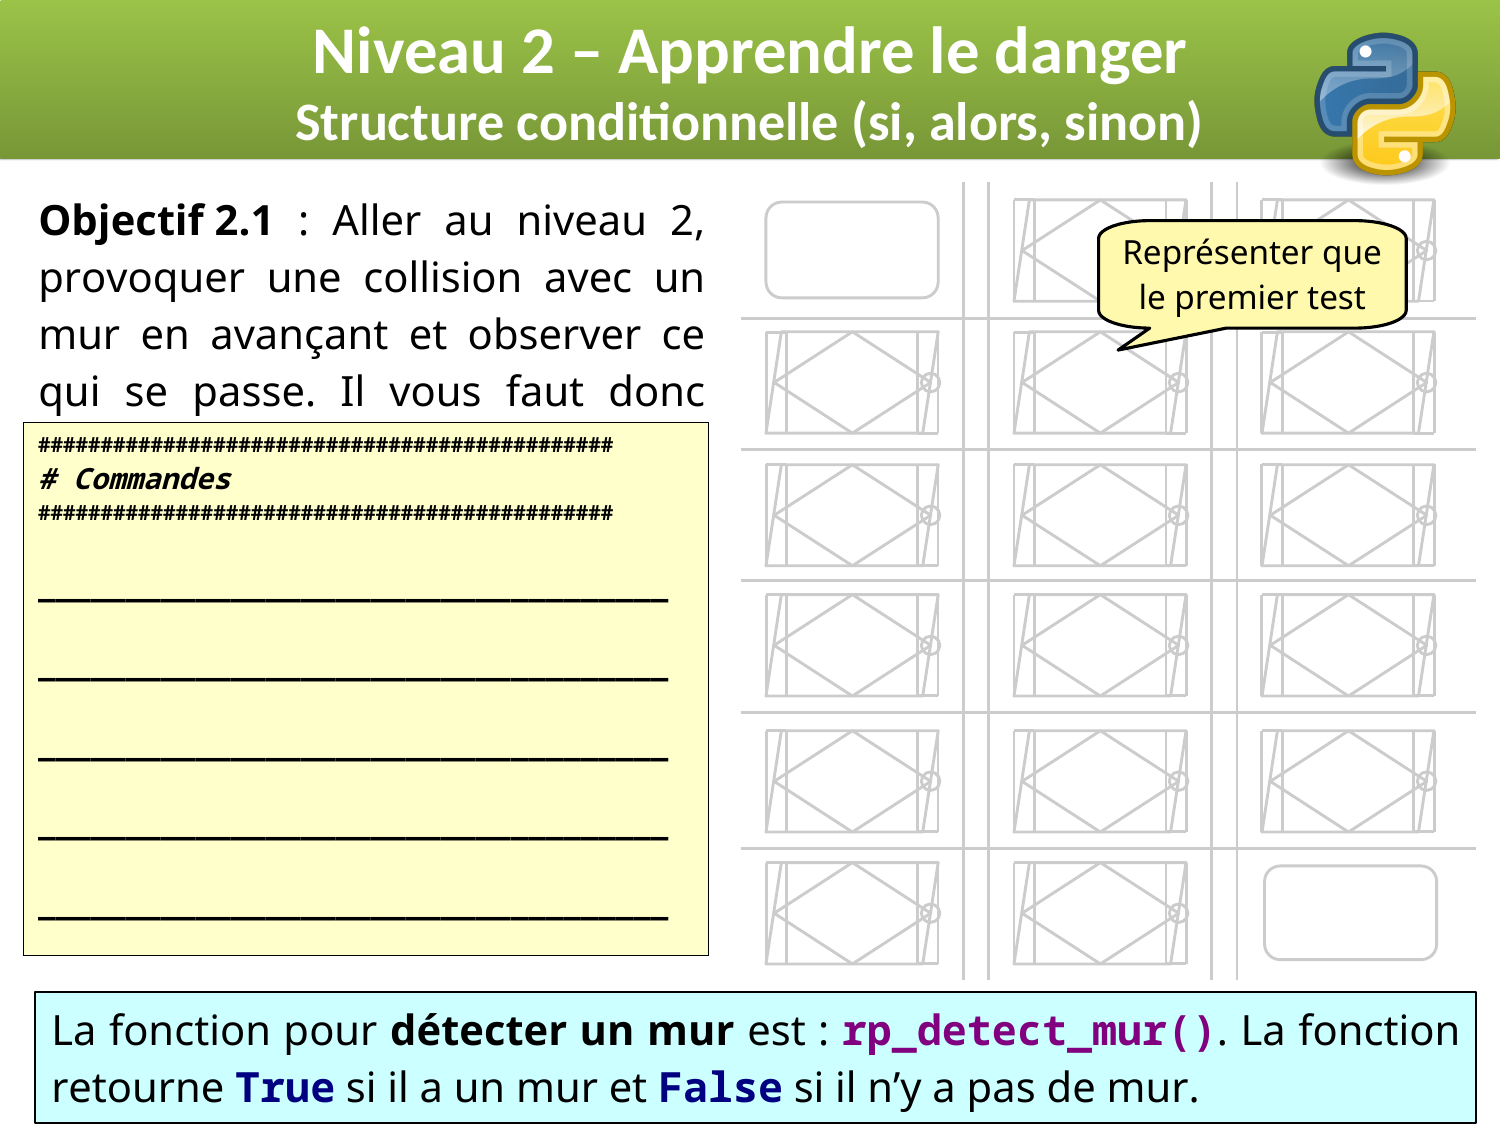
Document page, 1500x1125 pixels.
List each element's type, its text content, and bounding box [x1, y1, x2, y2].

text_box [1427, 506, 1433, 525]
text_box [931, 637, 937, 655]
text_box [1179, 904, 1185, 923]
picture [1305, 29, 1465, 189]
text_box [1179, 374, 1185, 392]
text_box [1179, 772, 1185, 791]
text_box [1427, 772, 1433, 791]
text_box [1179, 506, 1185, 525]
text_box Représenter que le premier test [1098, 220, 1407, 351]
text_box [931, 904, 937, 923]
text_box La fonction pour détecter un mur est : rp_detect_mur(). La fonction retourne True si il a un mur et False si il n’y a pas de mur. [35, 992, 1477, 1093]
text_box [931, 374, 937, 392]
text_box [931, 506, 937, 525]
text_box [931, 772, 937, 791]
text_box ############################################## # Commandes ############################################## ____________________________________ ____________________________________ ____________________________________ ____________________________________ ____________________________________ ____________________________________ ____________________________________ [23, 422, 709, 956]
text_box Niveau 2 – Apprendre le danger Structure conditionnelle (si, alors, sinon) [0, 0, 1500, 159]
text_box [1427, 637, 1433, 655]
text_box [1427, 242, 1433, 260]
text_box [1427, 374, 1433, 392]
text_box [1179, 637, 1185, 655]
text_box Objectif 2.1 : Aller au niveau 2, provoquer une collision avec un mur en avançant et observer ce qui se passe. Il vous faut donc sécuriser l’avance du robot. [23, 183, 721, 407]
